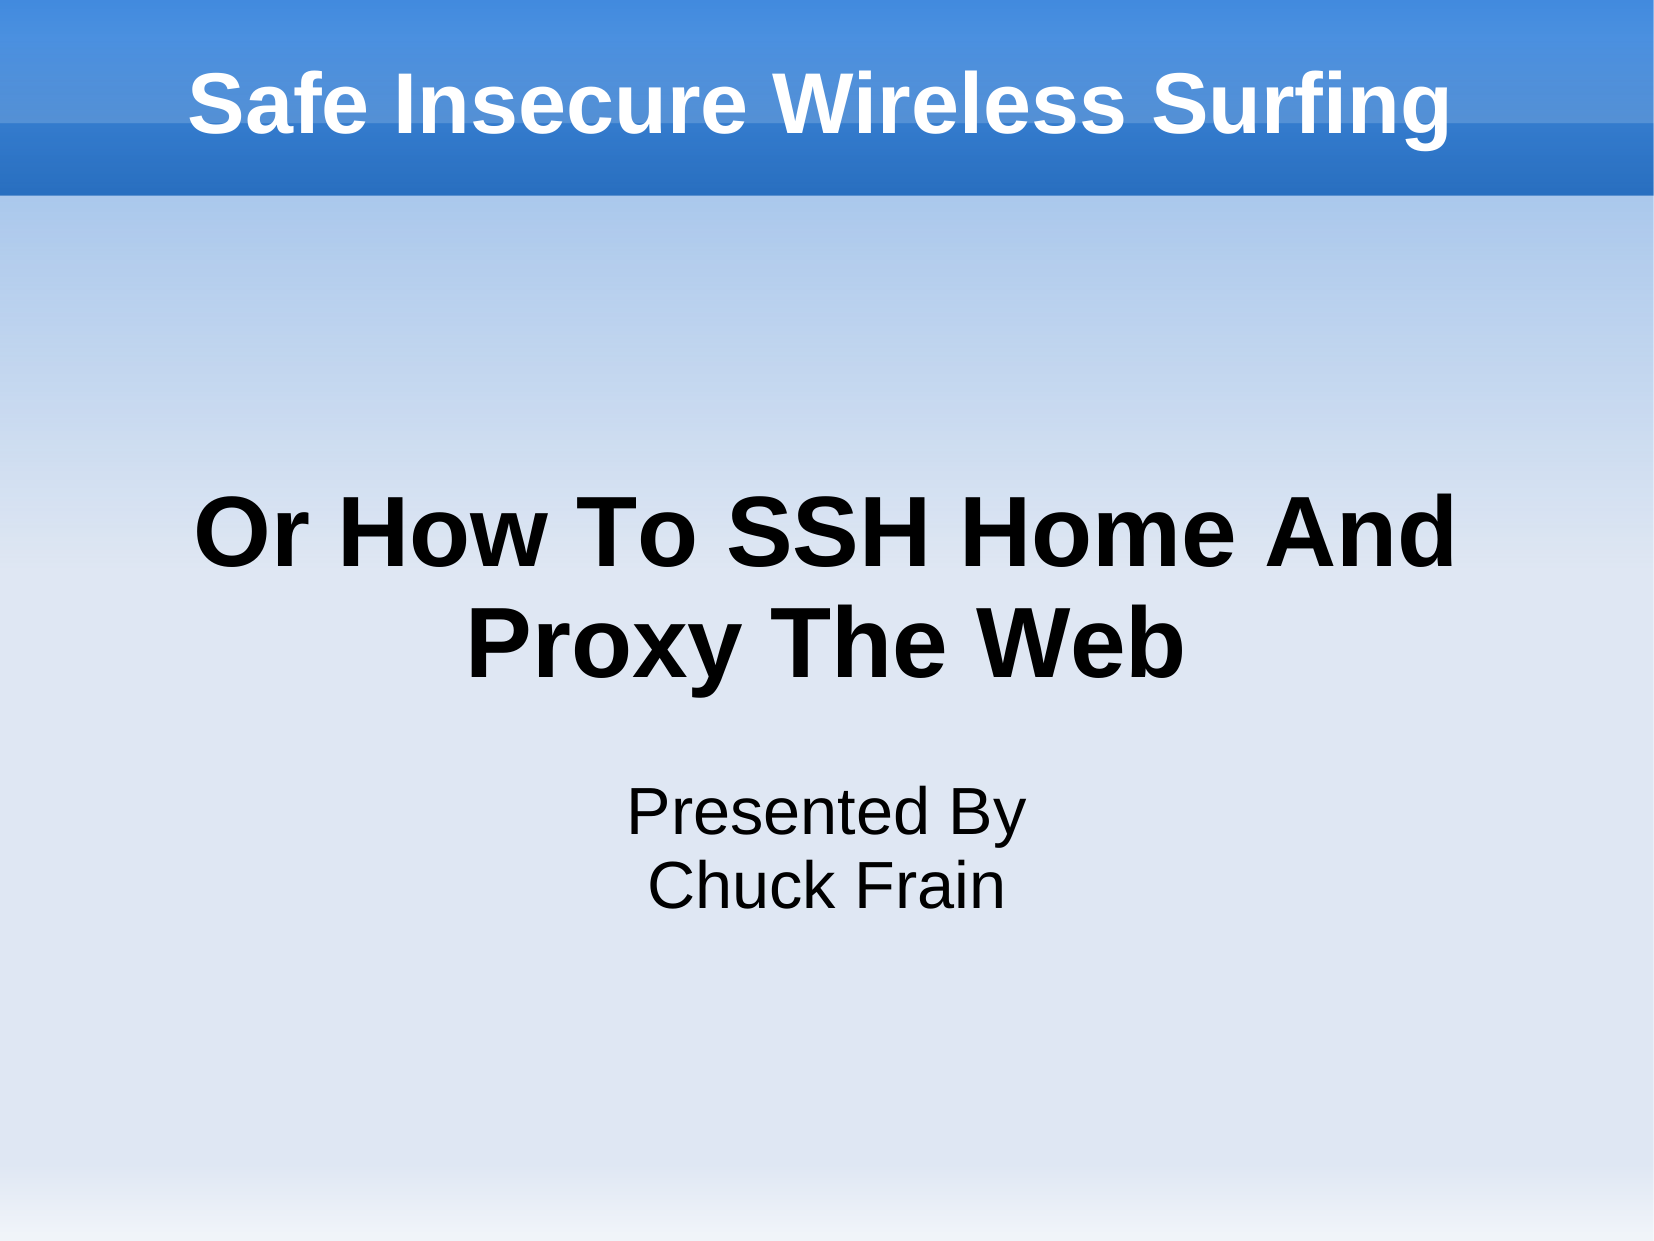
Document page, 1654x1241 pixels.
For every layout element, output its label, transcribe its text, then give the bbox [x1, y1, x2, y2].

title Safe Insecure Wireless Surfing [76, 0, 1565, 208]
picture [0, 0, 1654, 1241]
subtitle Or How To SSH Home And Proxy The Web Presented By Chuck Frain [82, 290, 1571, 1109]
